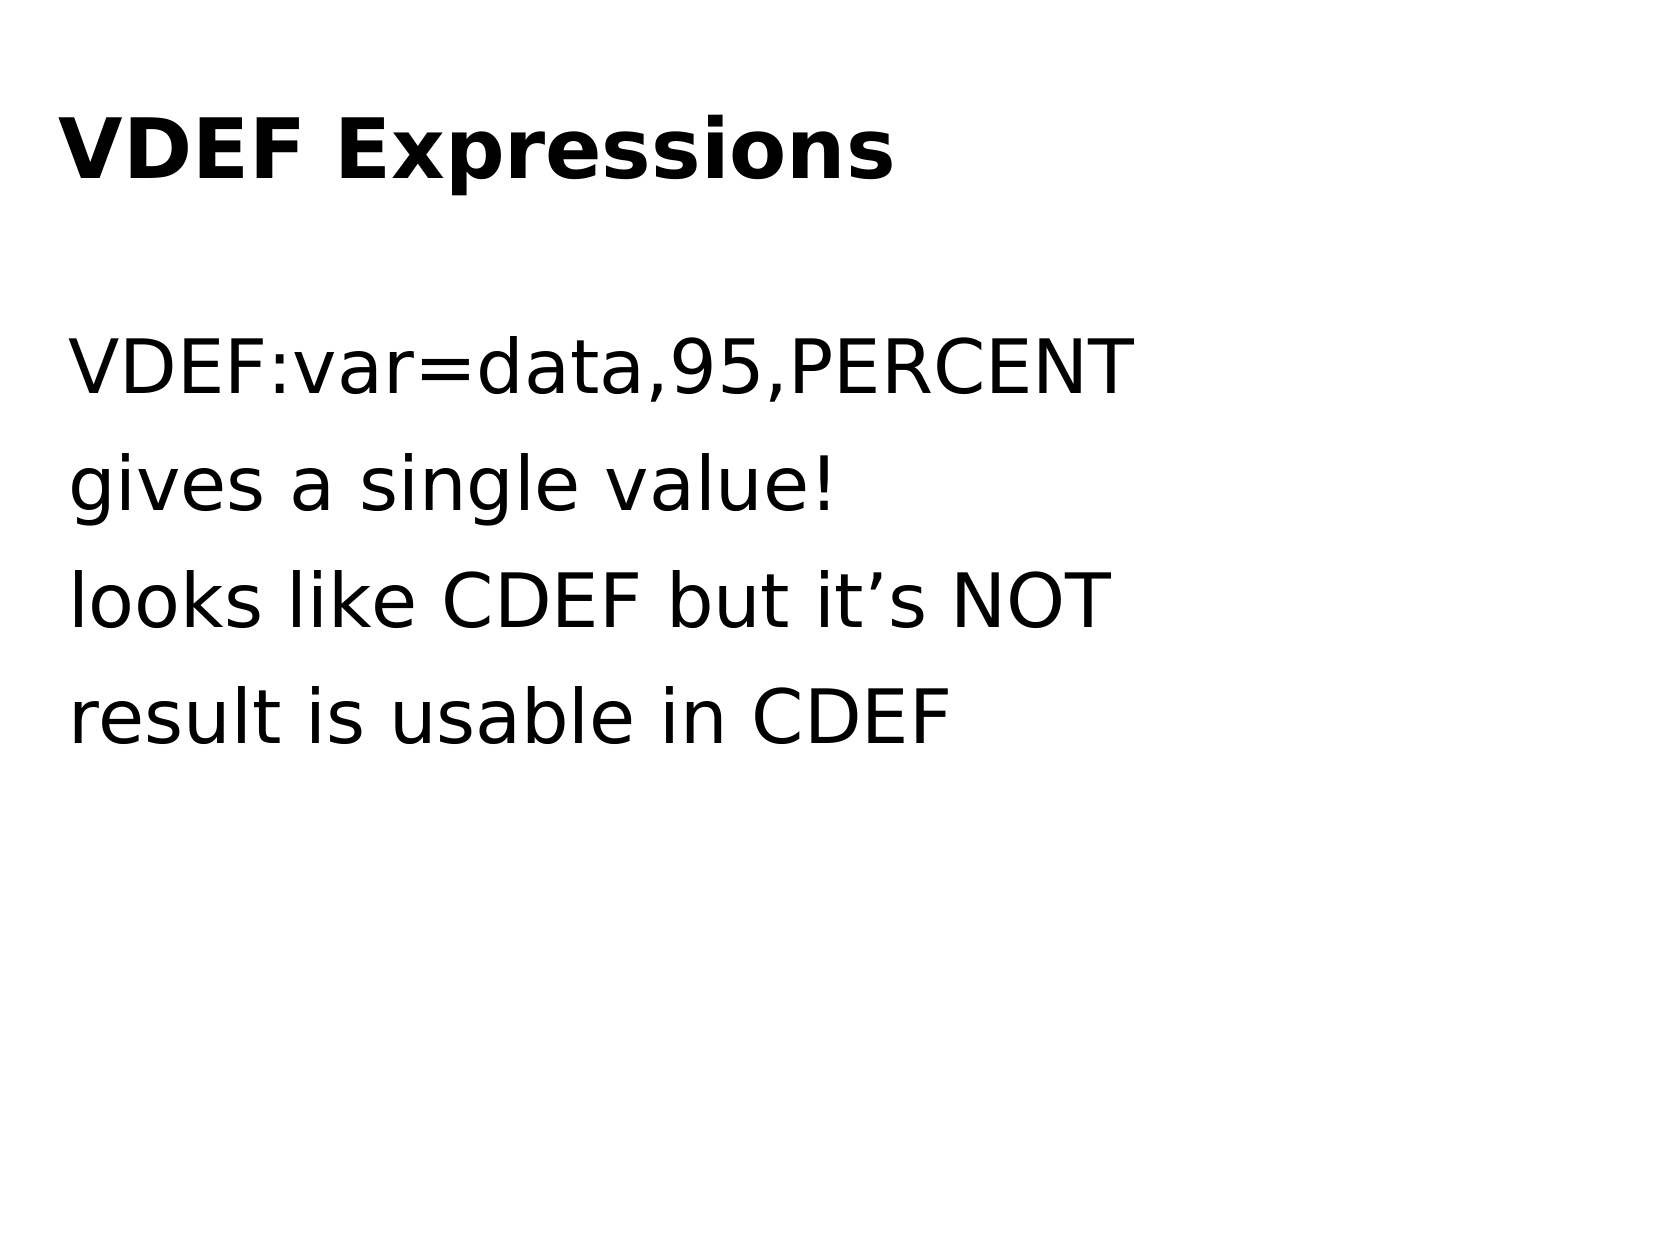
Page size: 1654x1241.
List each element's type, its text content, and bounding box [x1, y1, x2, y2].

title VDEF Expressions [59, 75, 1607, 225]
list VDEF:var=data,95,PERCENT gives a single value! looks like CDEF but it’s NOT result is usable in CDEF [50, 323, 1571, 1093]
